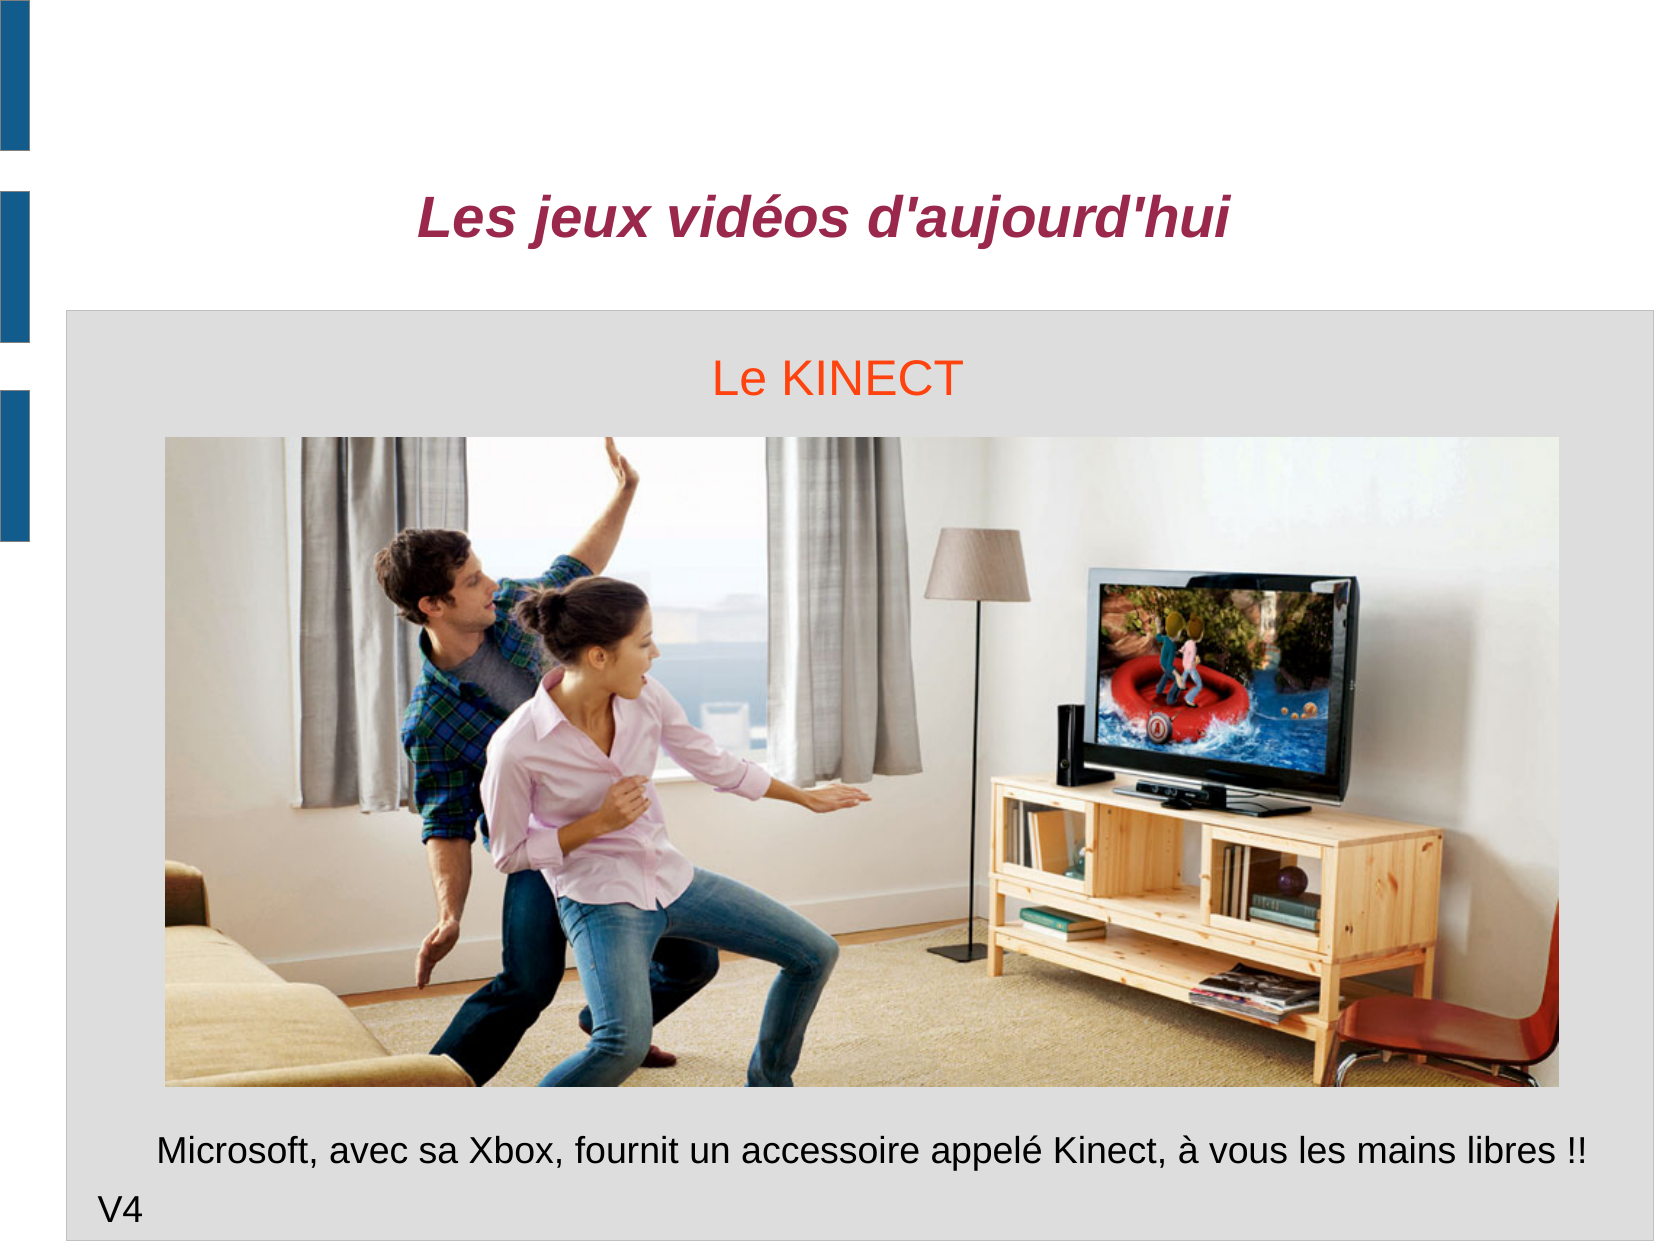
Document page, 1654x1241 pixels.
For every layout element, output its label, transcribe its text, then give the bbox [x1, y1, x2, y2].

text_box Le KINECT [696, 342, 1063, 414]
text_box Les jeux vidéos d'aujourd'hui [102, 106, 1548, 329]
text_box Microsoft, avec sa Xbox, fournit un accessoire appelé Kinect, à vous les mains libres !! [141, 1122, 1602, 1179]
text_box V4 [82, 1181, 159, 1241]
picture [165, 437, 1559, 1087]
